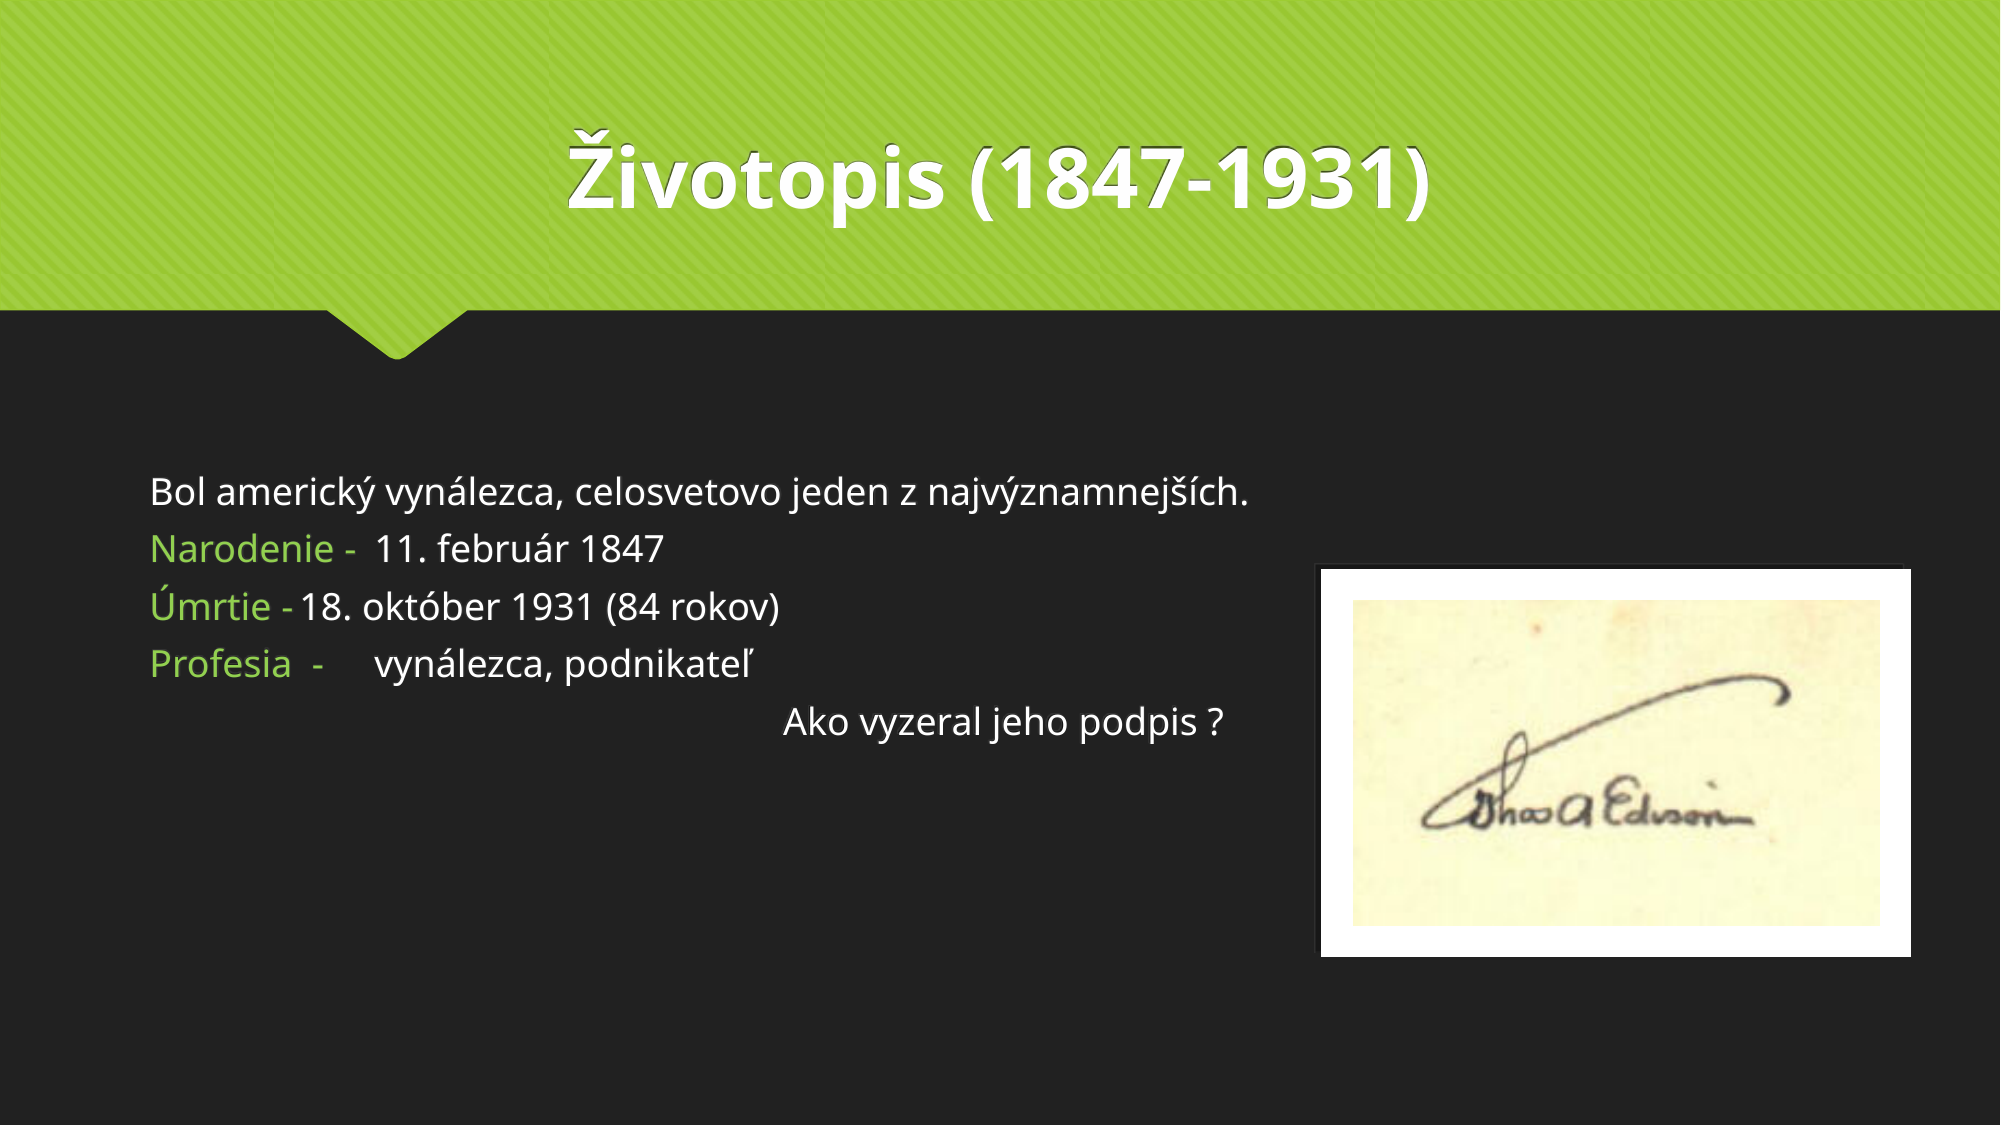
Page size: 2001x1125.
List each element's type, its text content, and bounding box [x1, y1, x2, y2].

list Bol americký vynálezca, celosvetovo jeden z najvýznamnejších. Narodenie - 11. február 1847 Úmrtie - 18. október 1931 (84 rokov) Profesia - vynálezca, podnikateľ Ako vyzeral jeho podpis ? [134, 364, 1866, 962]
picture [1352, 600, 1881, 926]
title Životopis (1847-1931) [132, 73, 1868, 233]
